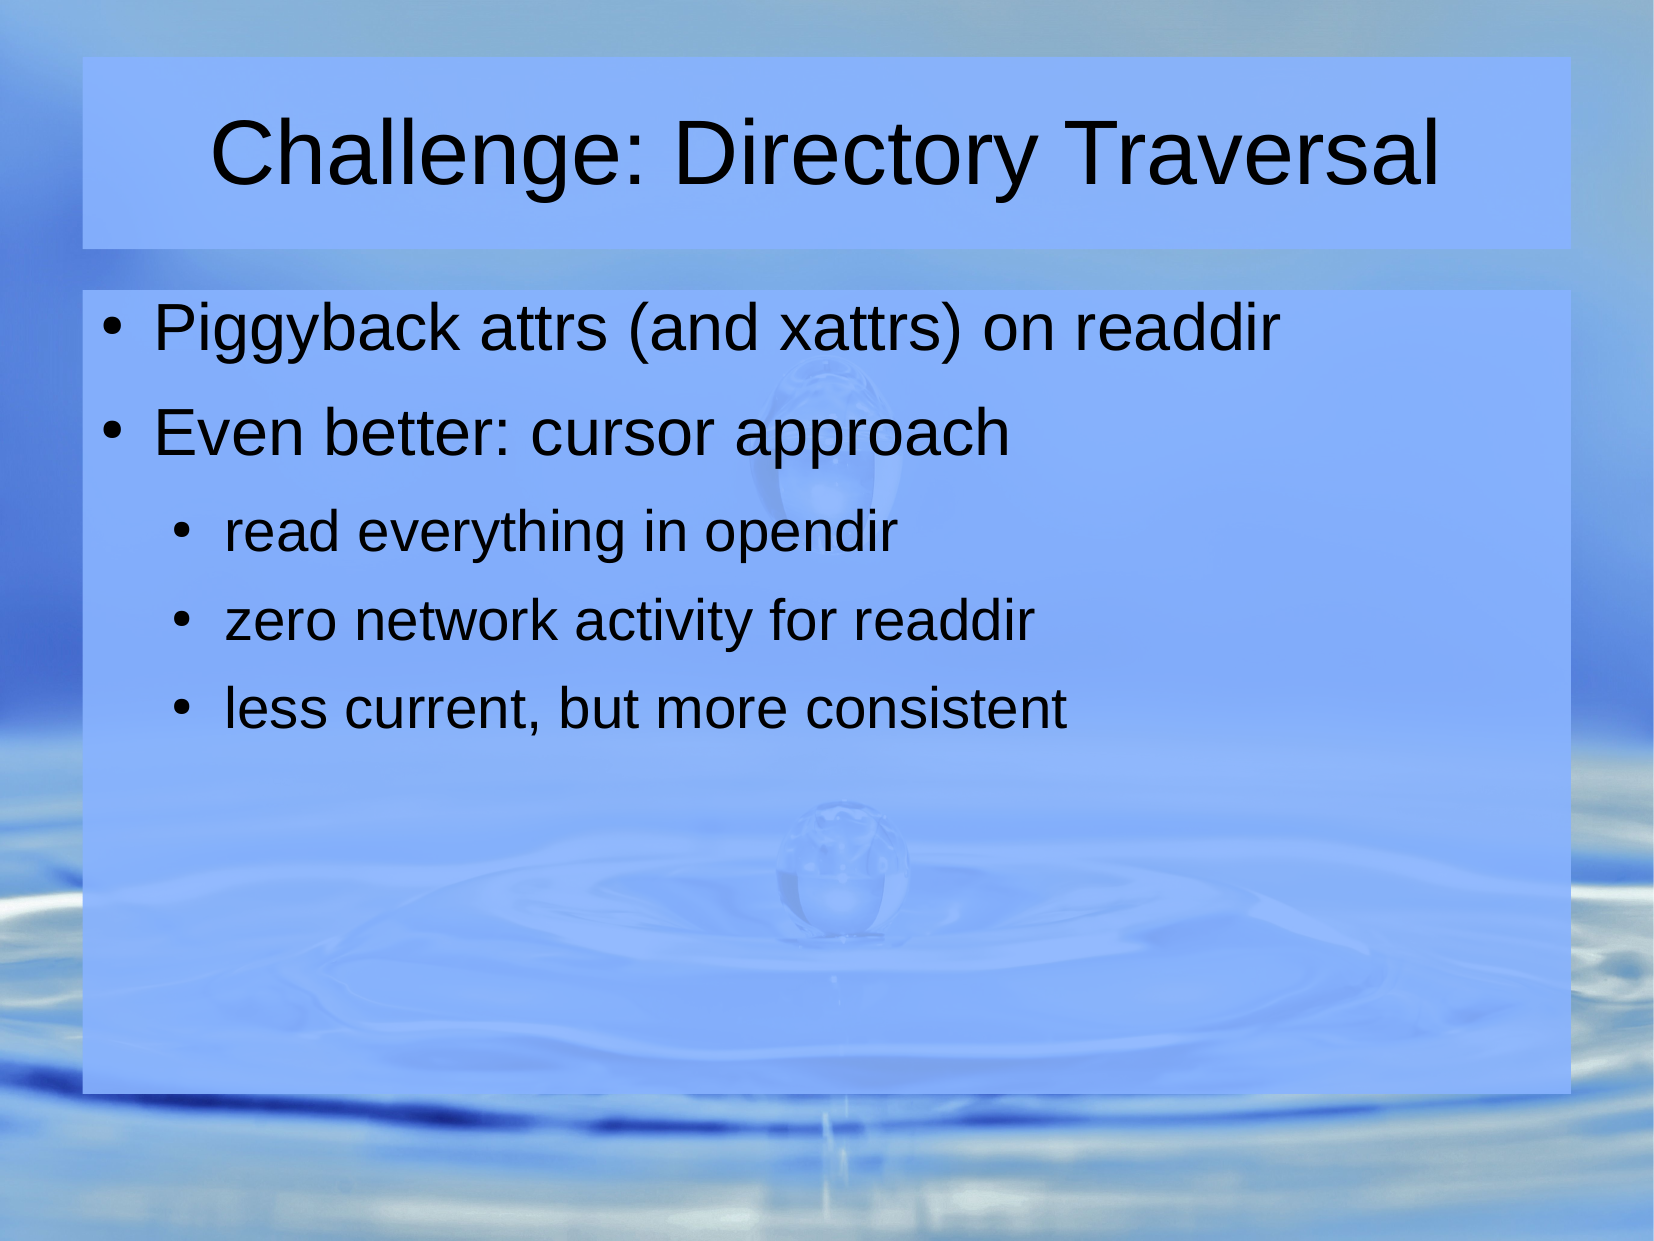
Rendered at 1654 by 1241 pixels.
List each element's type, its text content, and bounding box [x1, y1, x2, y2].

list Piggyback attrs (and xattrs) on readdir Even better: cursor approach read everything in opendir zero network activity for readdir less current, but more consistent [82, 290, 1571, 1094]
title Challenge: Directory Traversal [82, 56, 1571, 250]
picture [0, 0, 1654, 1241]
